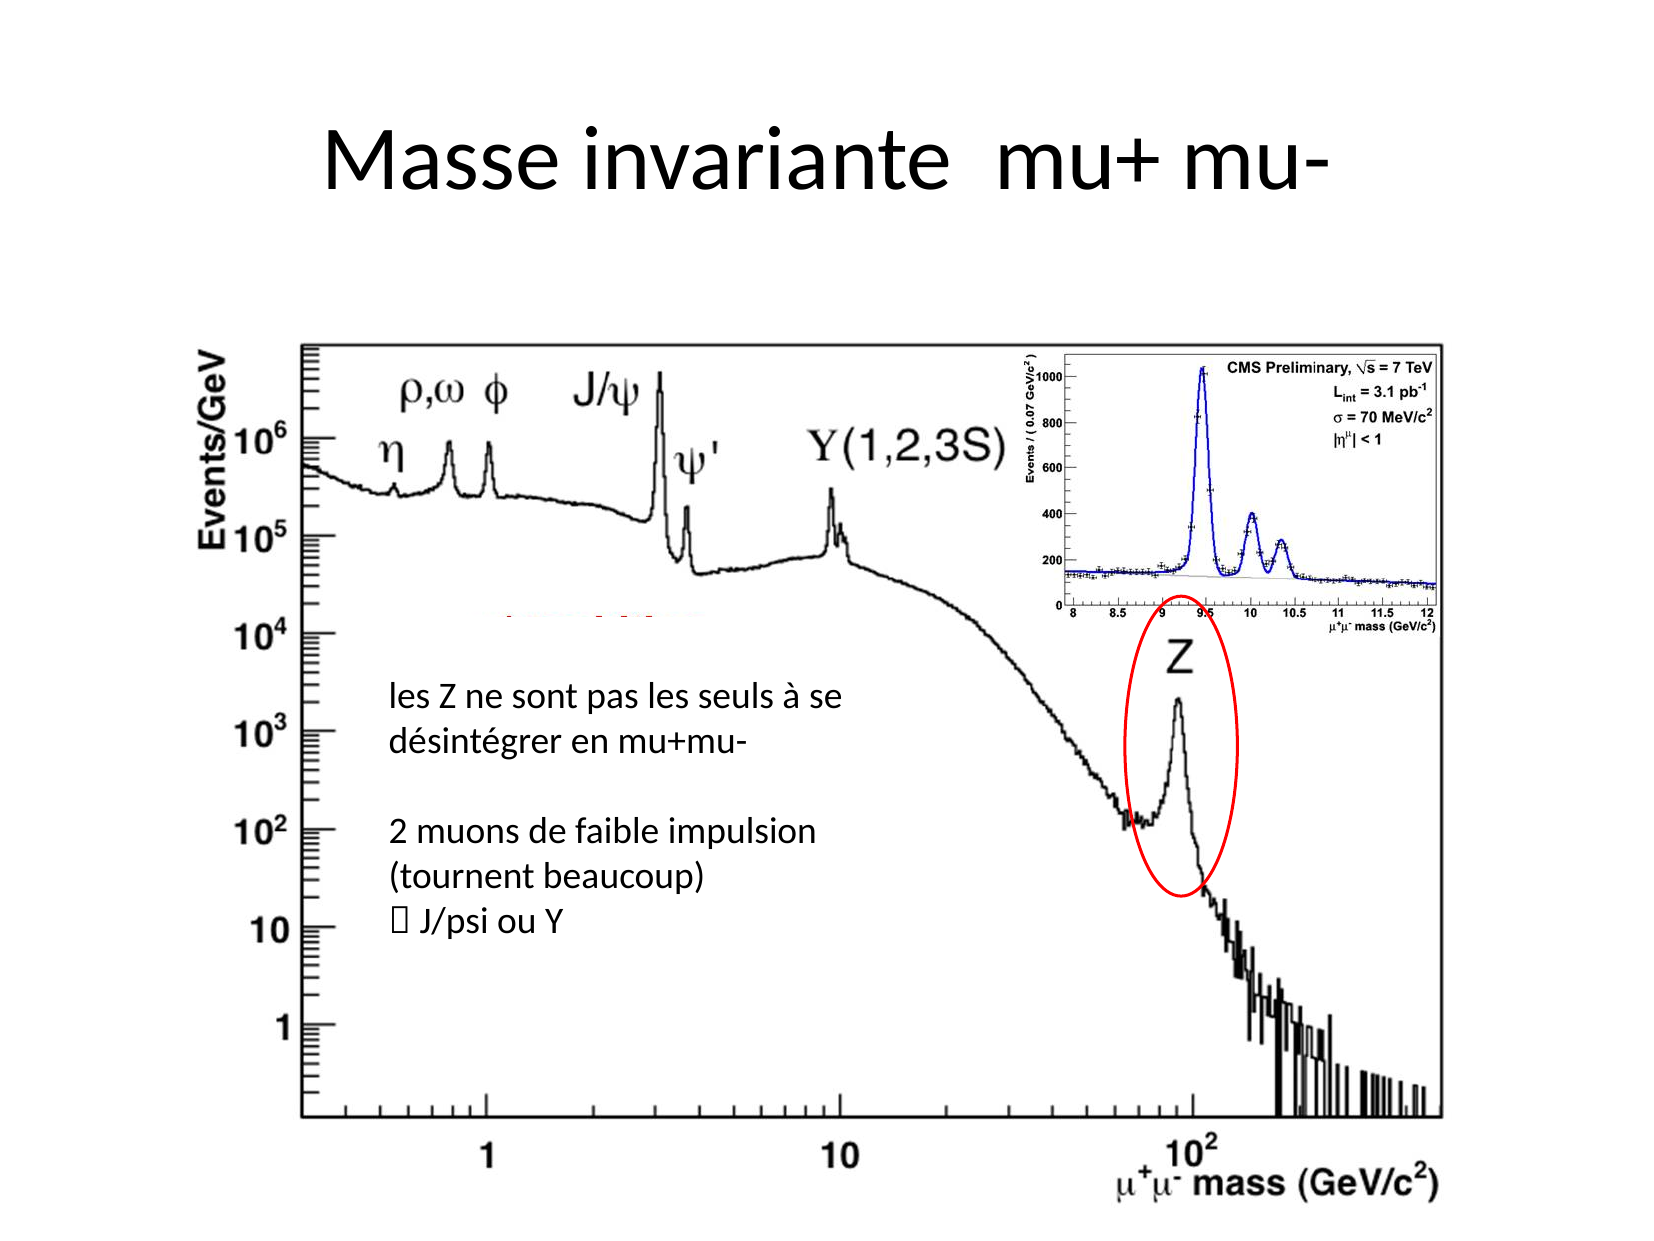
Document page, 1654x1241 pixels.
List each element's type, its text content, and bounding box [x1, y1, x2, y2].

text_box [358, 617, 954, 1081]
picture [180, 326, 1456, 1211]
text_box les Z ne sont pas les seuls à se désintégrer en mu+mu- 2 muons de faible impulsion (tournent beaucoup)  J/psi ou Y [373, 663, 954, 949]
title Masse invariante mu+ mu- [82, 49, 1571, 257]
